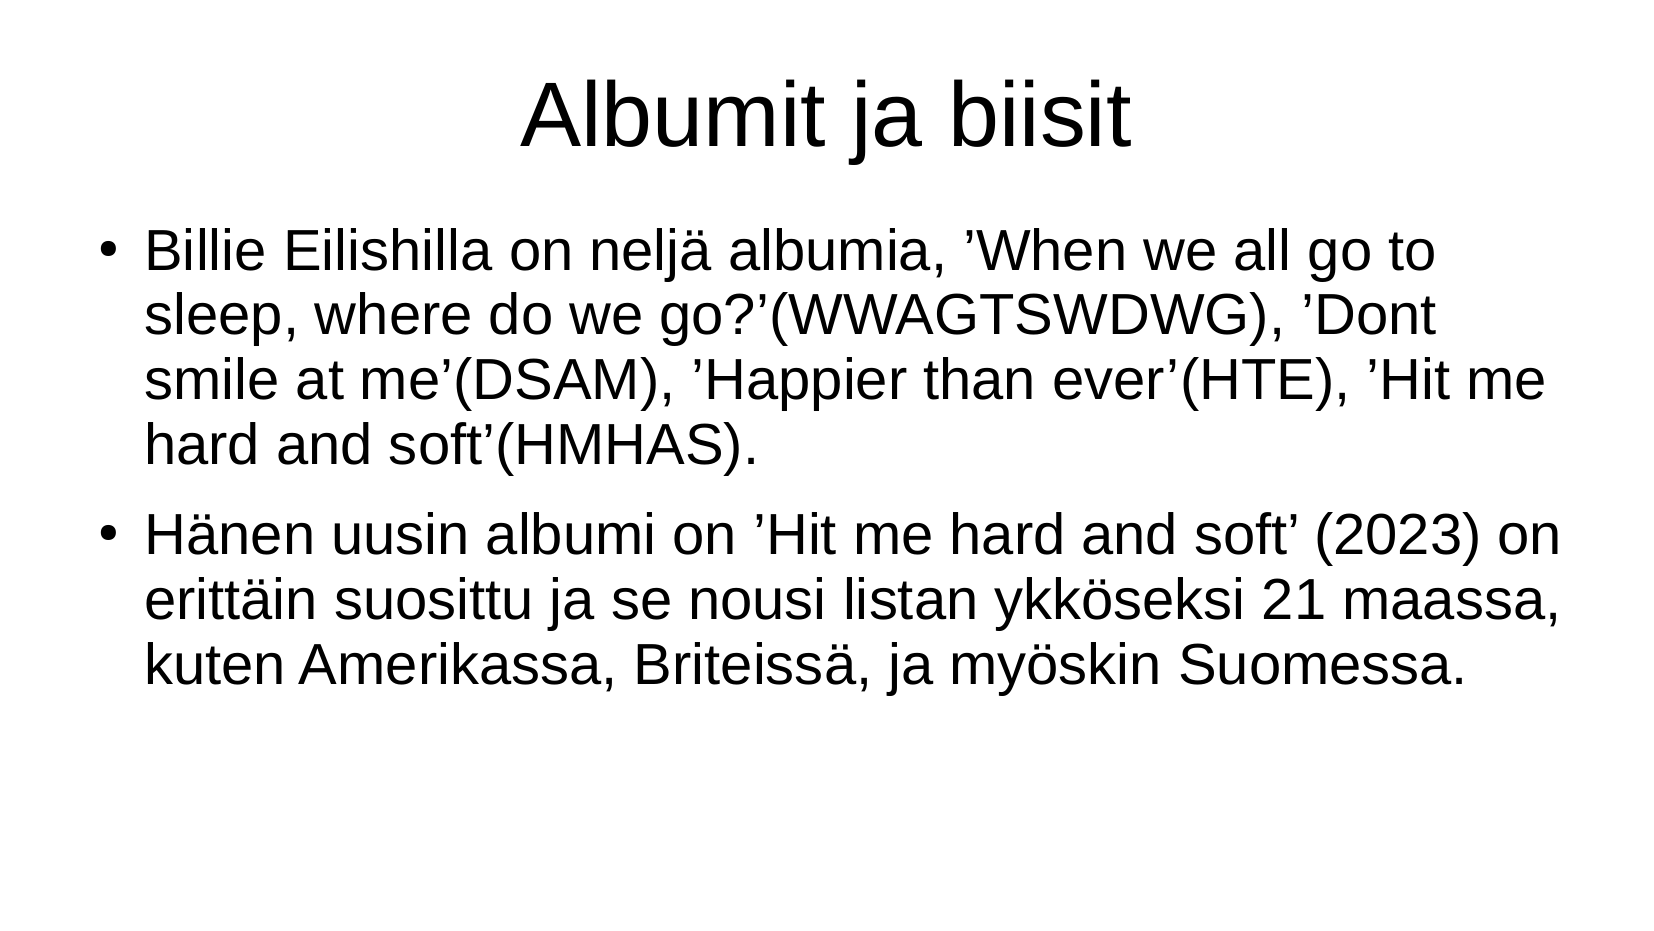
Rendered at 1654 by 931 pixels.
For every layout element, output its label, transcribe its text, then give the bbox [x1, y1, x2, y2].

title Albumit ja biisit [82, 37, 1571, 193]
list Billie Eilishilla on neljä albumia, ’When we all go to sleep, where do we go?’(WWAGTSWDWG), ’Dont smile at me’(DSAM), ’Happier than ever’(HTE), ’Hit me hard and soft’(HMHAS). Hänen uusin albumi on ’Hit me hard and soft’ (2023) on erittäin suosittu ja se nousi listan ykköseksi 21 maassa, kuten Amerikassa, Briteissä, ja myöskin Suomessa. [82, 217, 1571, 758]
